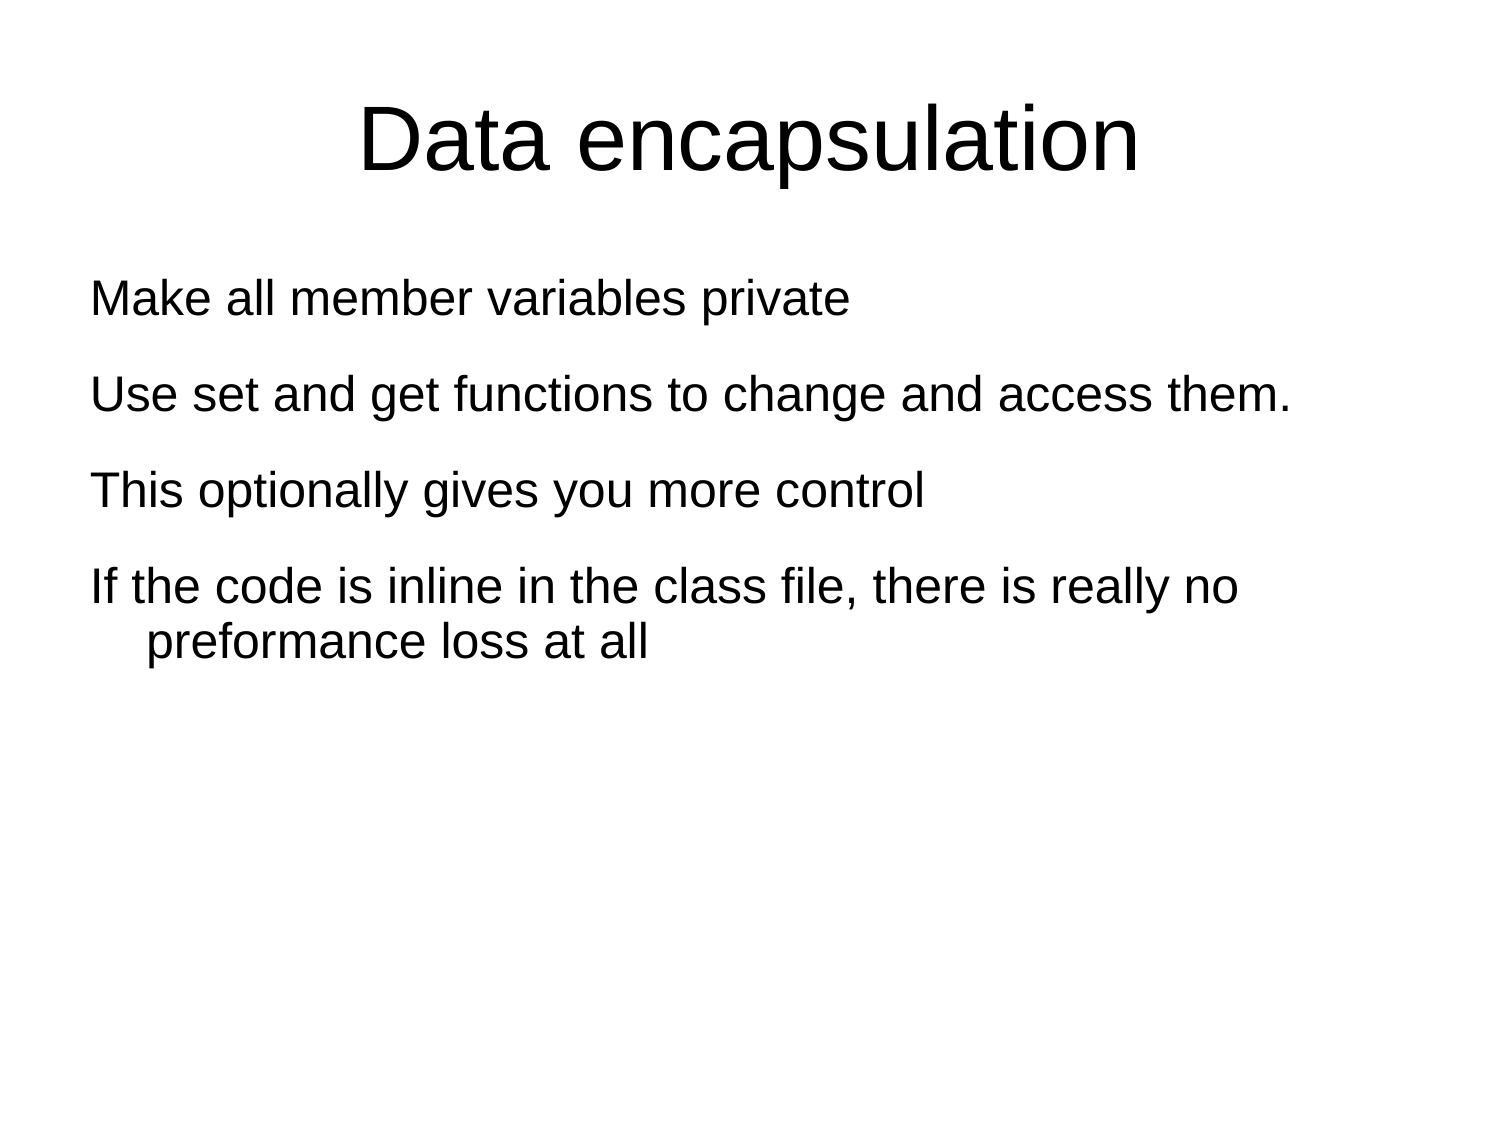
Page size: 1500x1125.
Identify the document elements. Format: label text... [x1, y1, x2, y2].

list Make all member variables private Use set and get functions to change and access them. This optionally gives you more control If the code is inline in the class file, there is really no preformance loss at all [75, 262, 1426, 1006]
title Data encapsulation [75, 45, 1426, 233]
